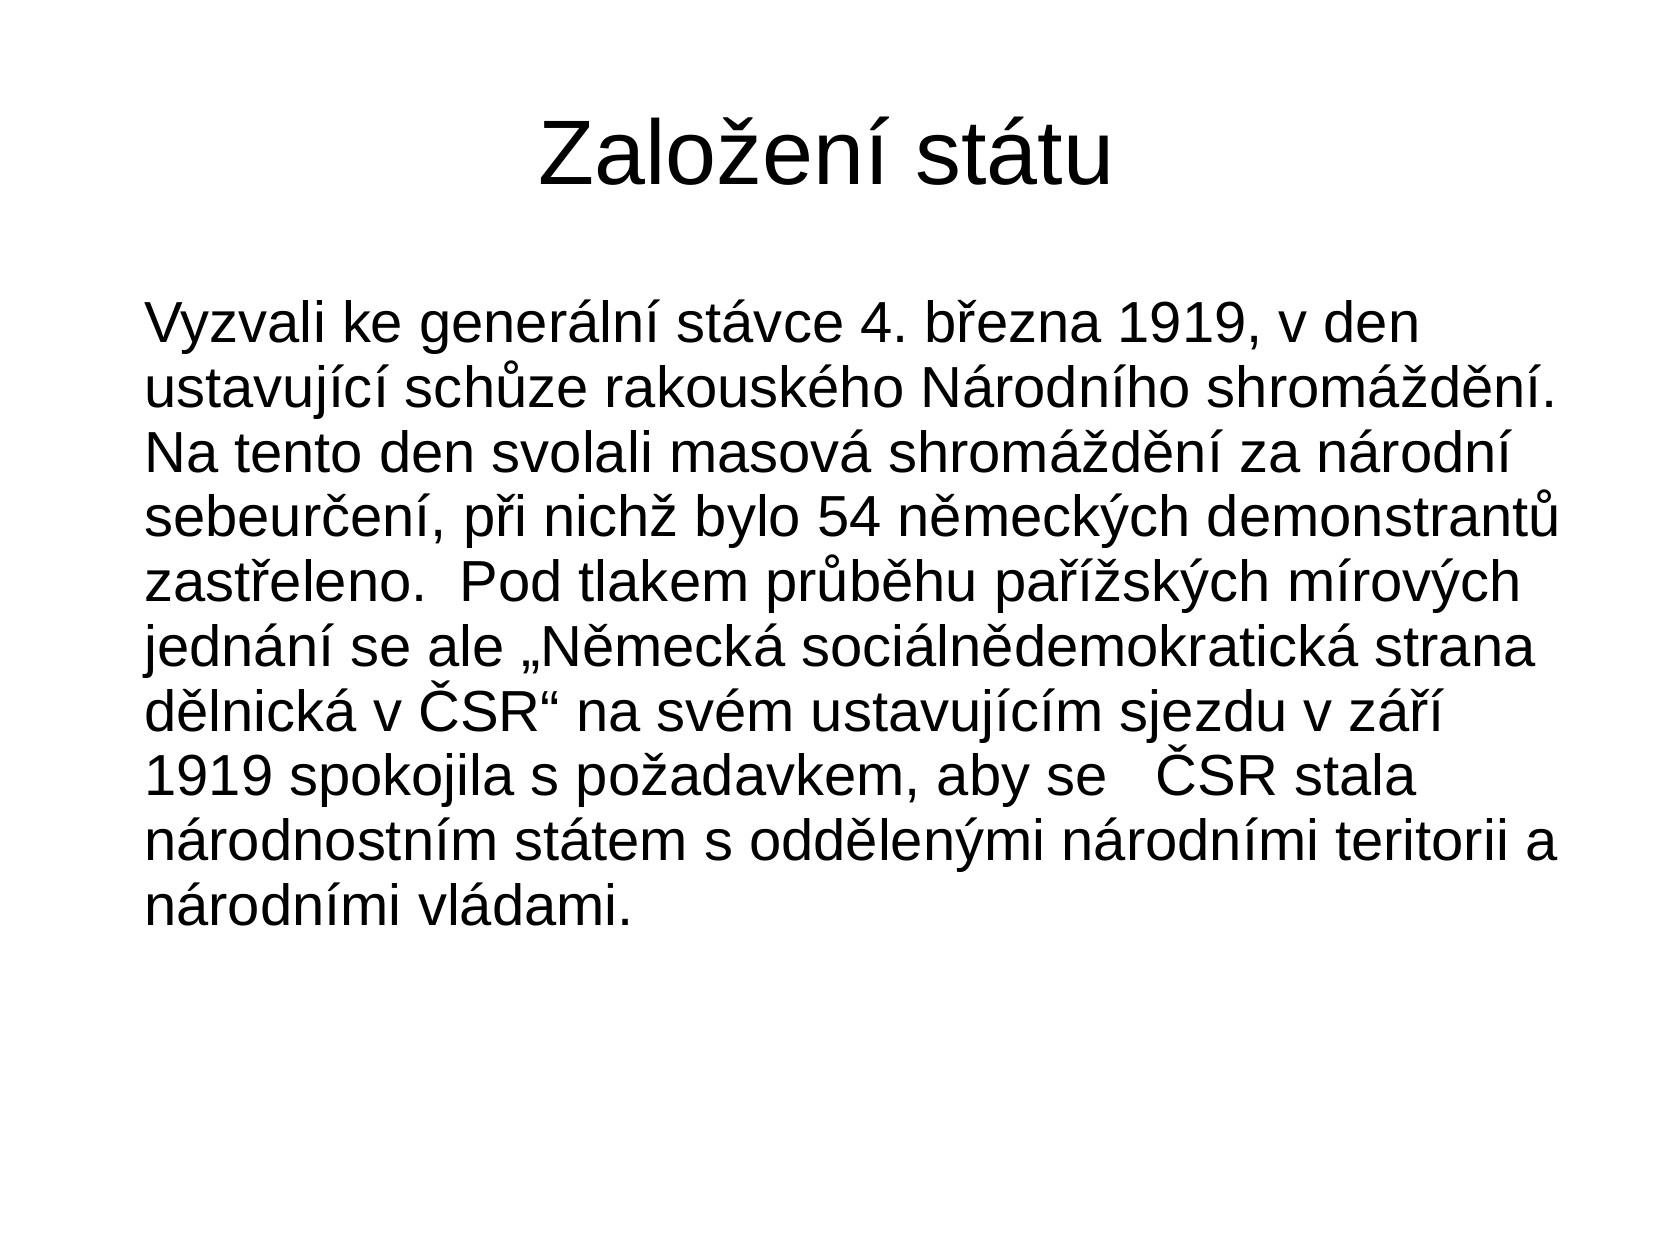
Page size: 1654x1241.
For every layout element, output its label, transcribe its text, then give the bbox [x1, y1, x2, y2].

title Založení státu [82, 49, 1571, 257]
list Vyzvali ke generální stávce 4. března 1919, v den ustavující schůze rakouského Národního shromáždění. Na tento den svolali masová shromáždění za národní sebeurčení, při nichž bylo 54 německých demonstrantů zastřeleno. Pod tlakem průběhu pařížských mírových jednání se ale „Německá sociálnědemokratická strana dělnická v ČSR“ na svém ustavujícím sjezdu v září 1919 spokojila s požadavkem, aby se ČSR stala národnostním státem s oddělenými národními teritorii a národními vládami. [82, 290, 1571, 1010]
